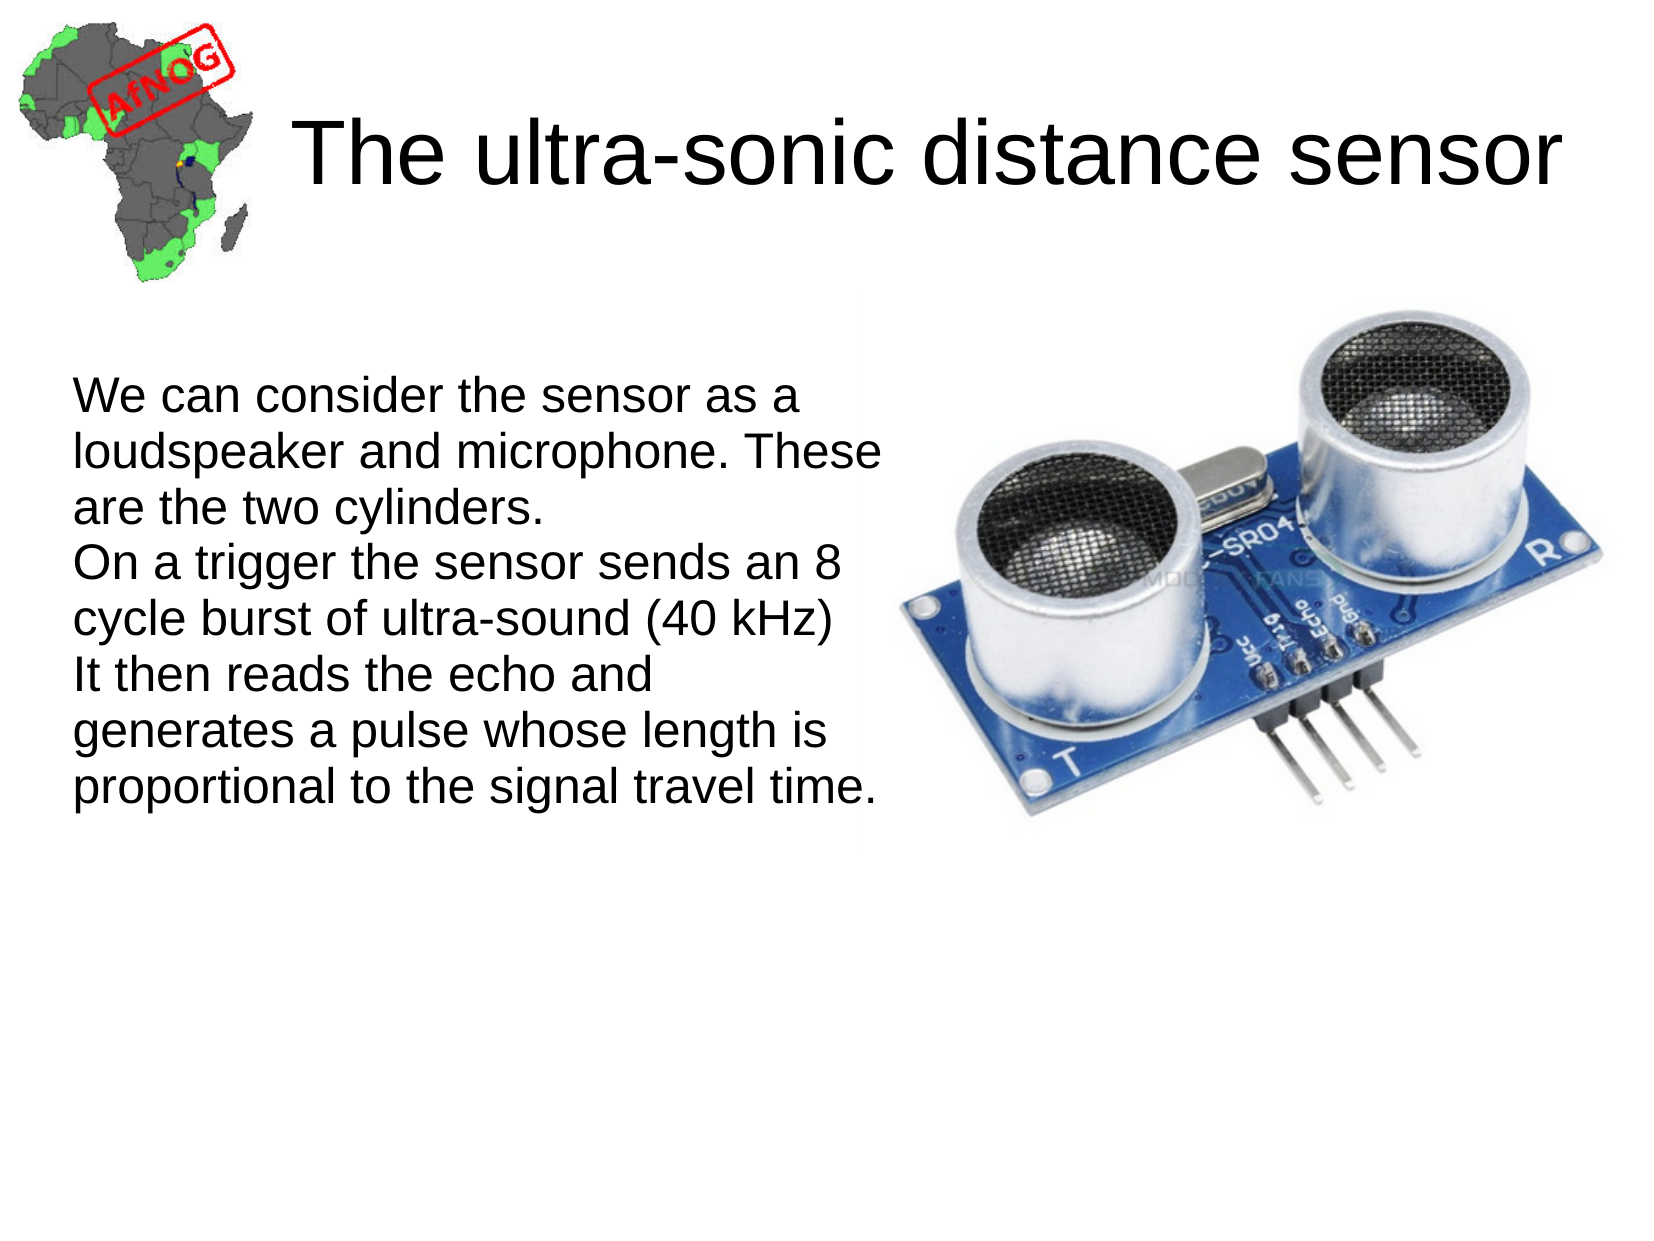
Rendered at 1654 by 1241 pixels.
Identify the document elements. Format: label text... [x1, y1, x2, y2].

title The ultra-sonic distance sensor [285, 49, 1571, 257]
text_box We can consider the sensor as a loudspeaker and microphone. These are the two cylinders. On a trigger the sensor sends an 8 cycle burst of ultra-sound (40 kHz) It then reads the echo and generates a pulse whose length is proportional to the signal travel time. [57, 360, 901, 919]
picture [855, 289, 1623, 856]
picture [9, 0, 259, 291]
